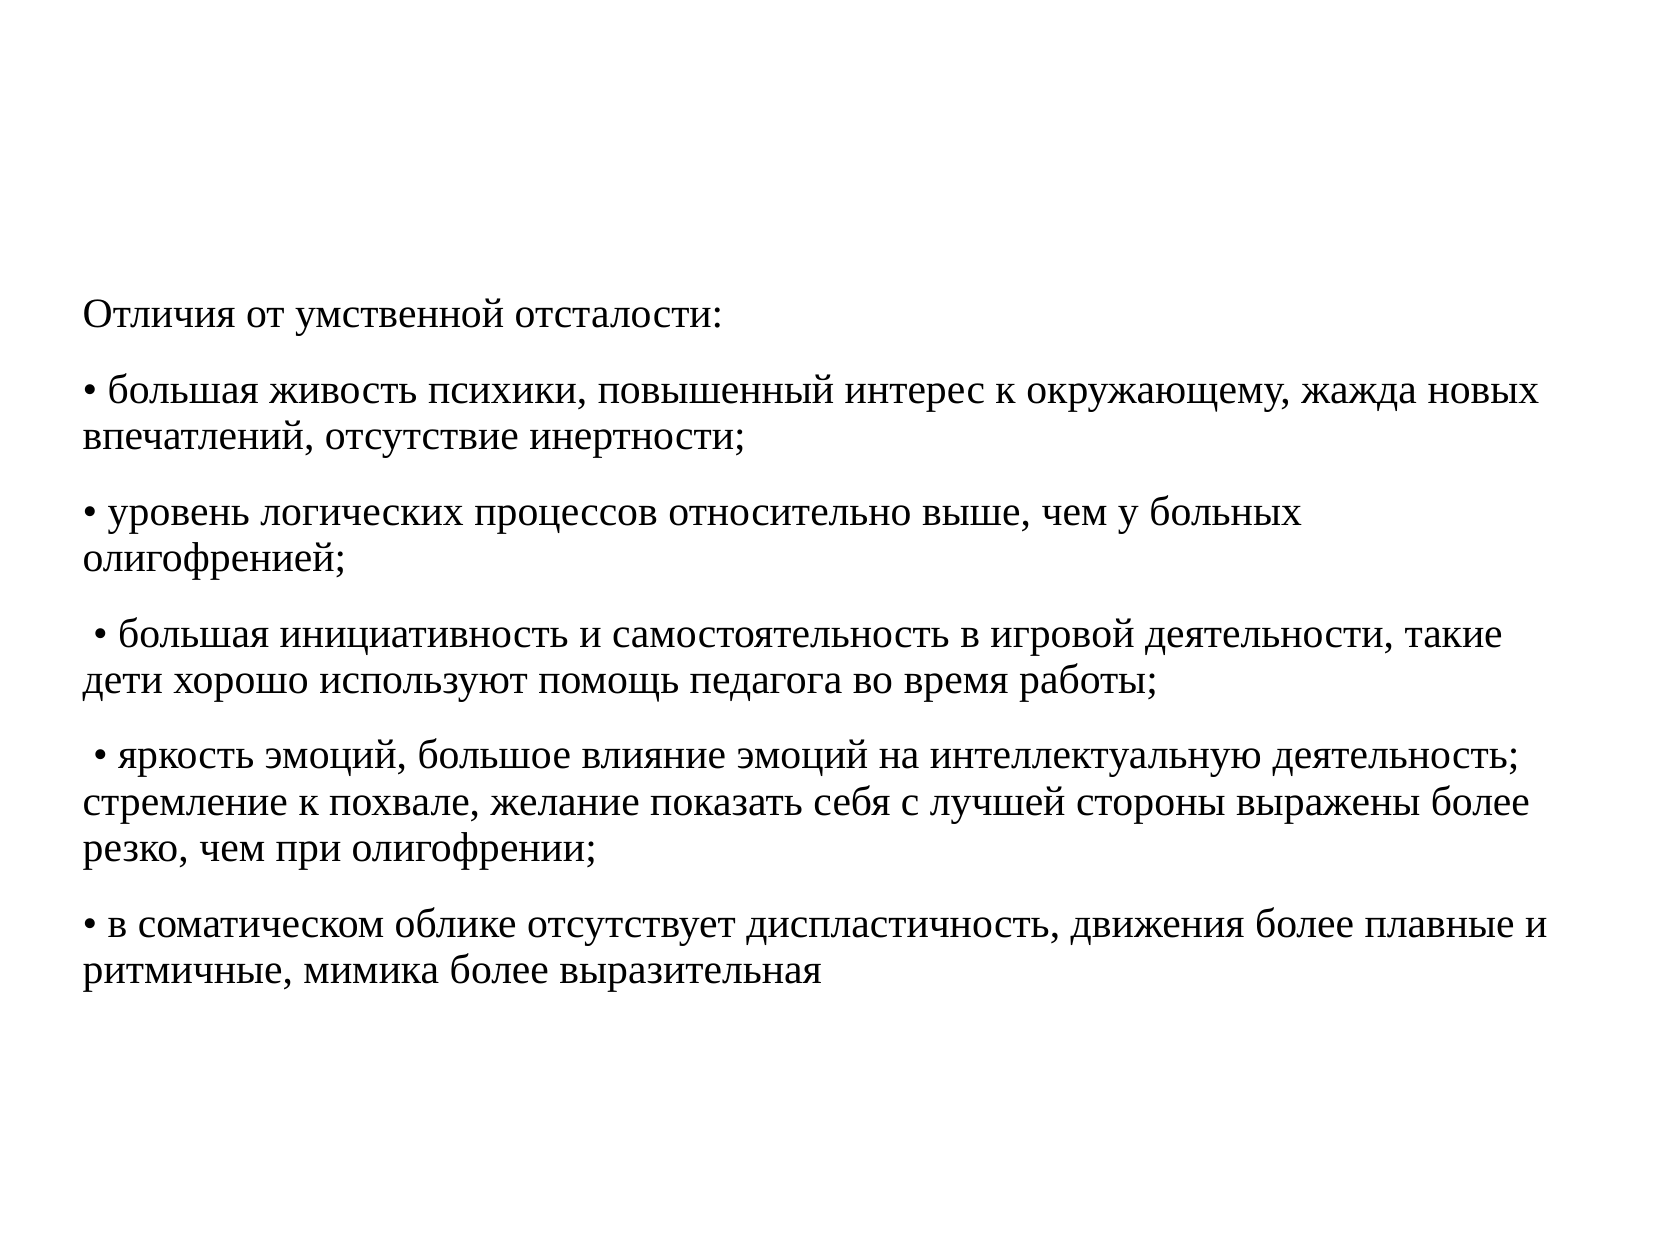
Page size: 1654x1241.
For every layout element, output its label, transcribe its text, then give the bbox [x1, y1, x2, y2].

list Отличия от умственной отсталости: • большая живость психики, повышенный интерес к окружающему, жажда новых впечатлений, отсутствие инертности; • уровень логических процессов относительно выше, чем у больных олигофренией; • большая инициативность и самостоятельность в игровой деятельности, такие дети хорошо используют помощь педагога во время работы; • яркость эмоций, большое влияние эмоций на интеллектуальную деятельность; стремление к похвале, желание показать себя с лучшей стороны выражены более резко, чем при олигофрении; • в соматическом облике отсутствует диспластичность, движения более плавные и ритмичные, мимика более выразительная [82, 290, 1571, 1109]
